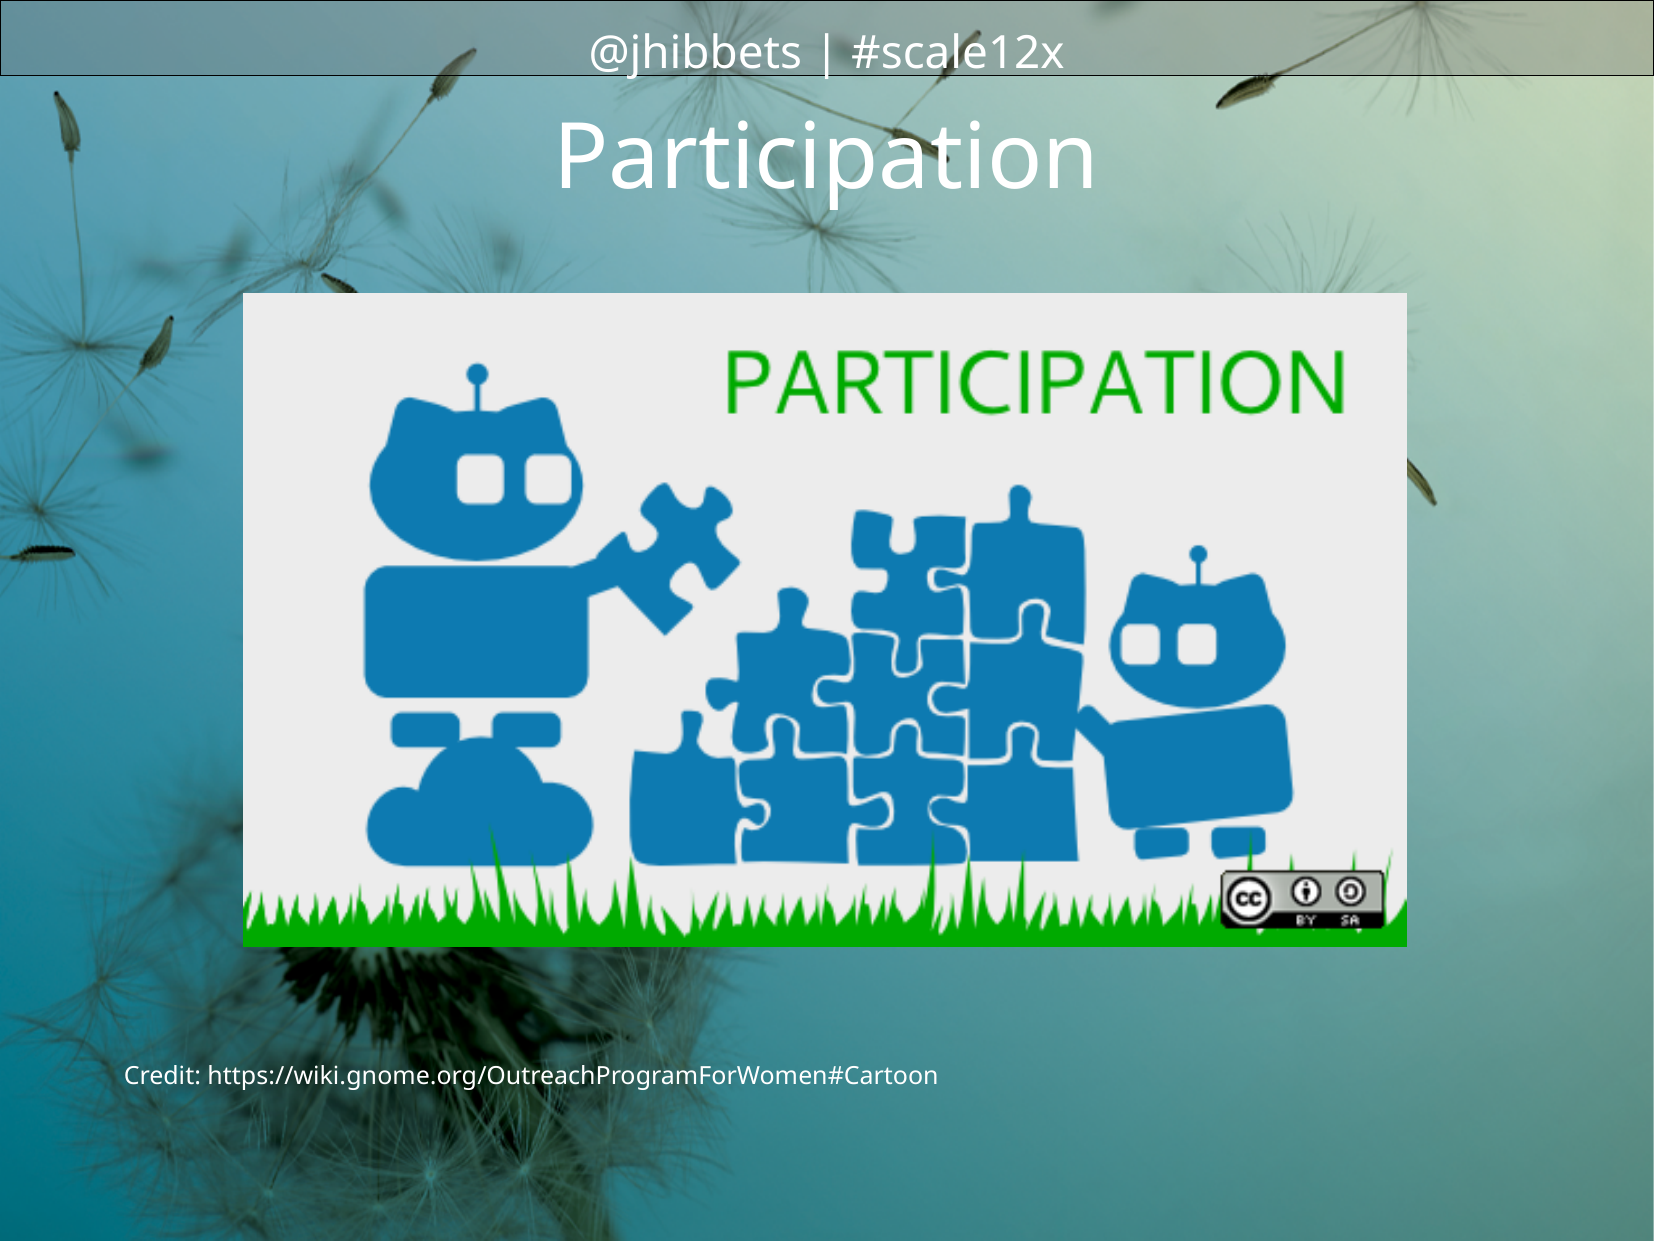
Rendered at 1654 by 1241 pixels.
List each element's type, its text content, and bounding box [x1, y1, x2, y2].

picture [0, 76, 1654, 1241]
text_box Credit: https://wiki.gnome.org/OutreachProgramForWomen#Cartoon [109, 1050, 965, 1094]
title Participation [82, 49, 1571, 257]
